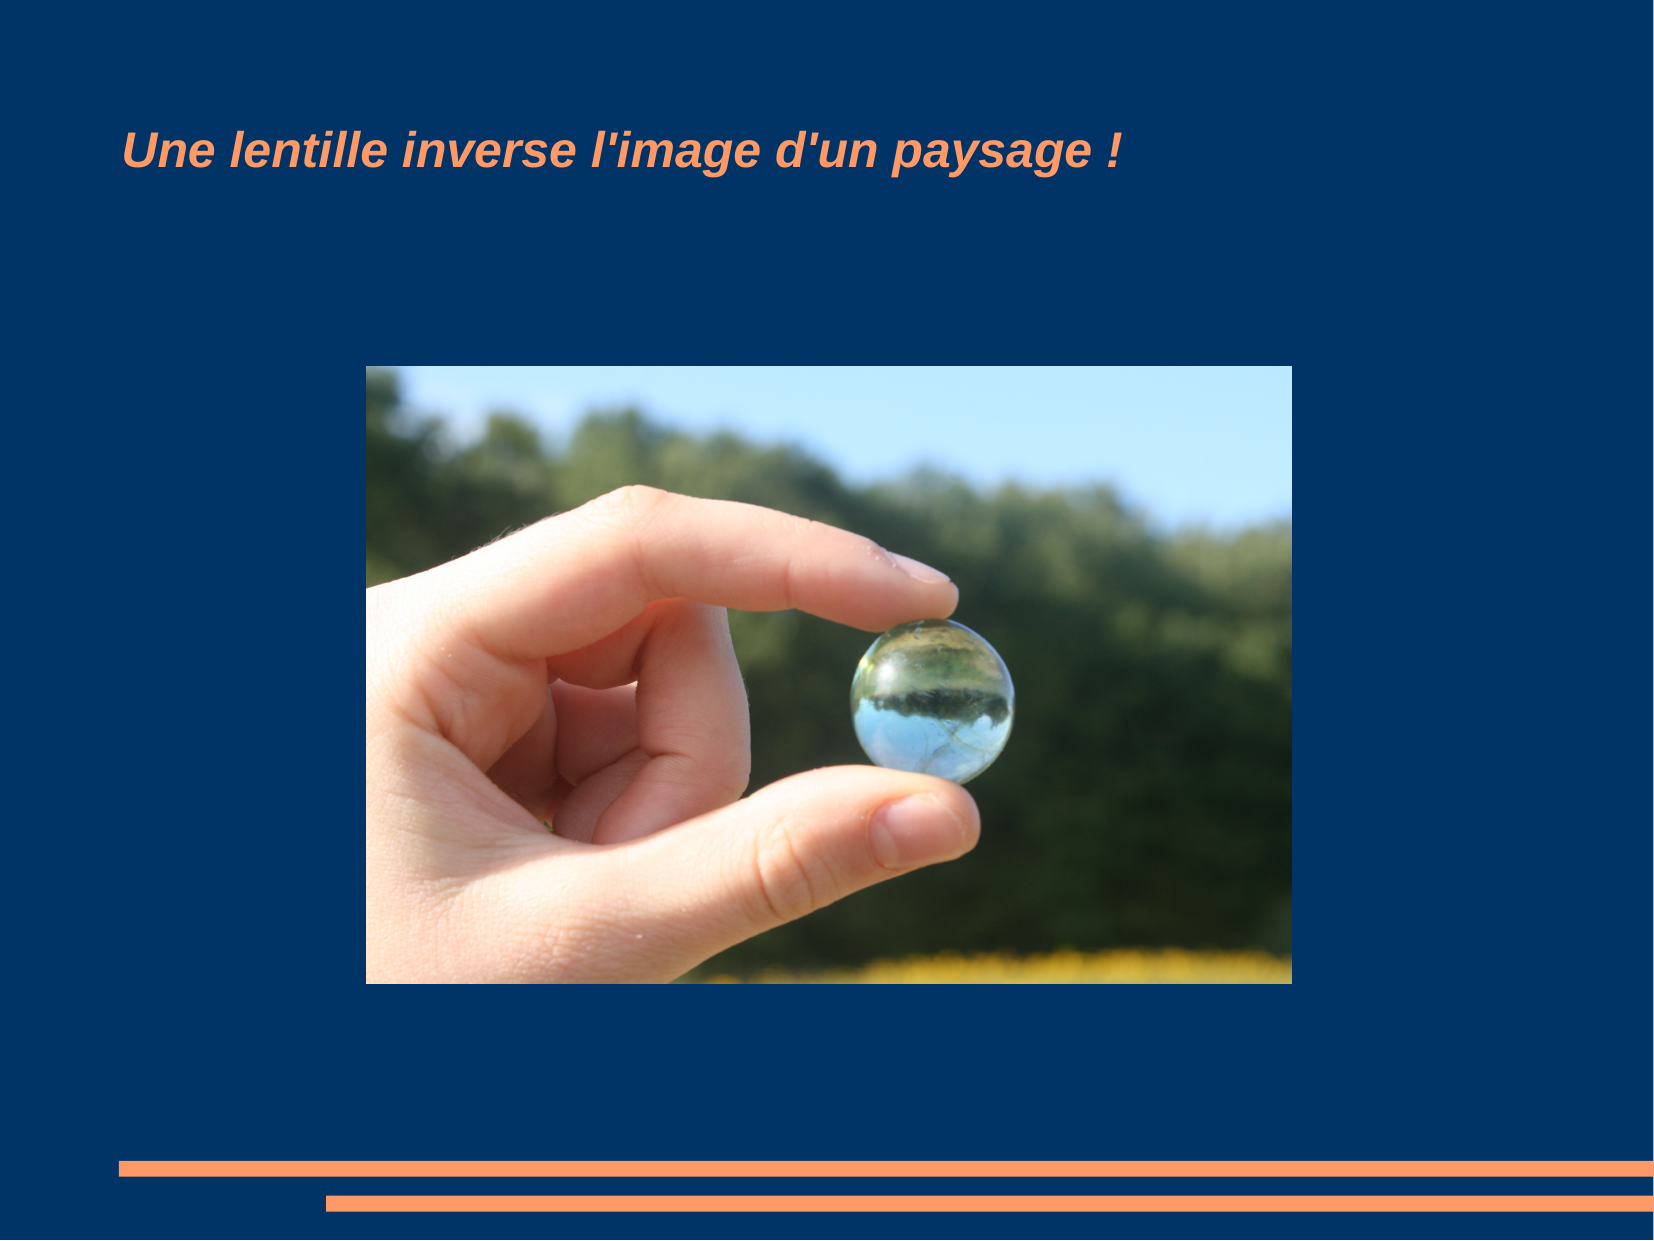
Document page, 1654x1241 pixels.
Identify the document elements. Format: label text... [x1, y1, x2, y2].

picture [366, 366, 1292, 984]
title Une lentille inverse l'image d'un paysage ! [121, 46, 1534, 254]
